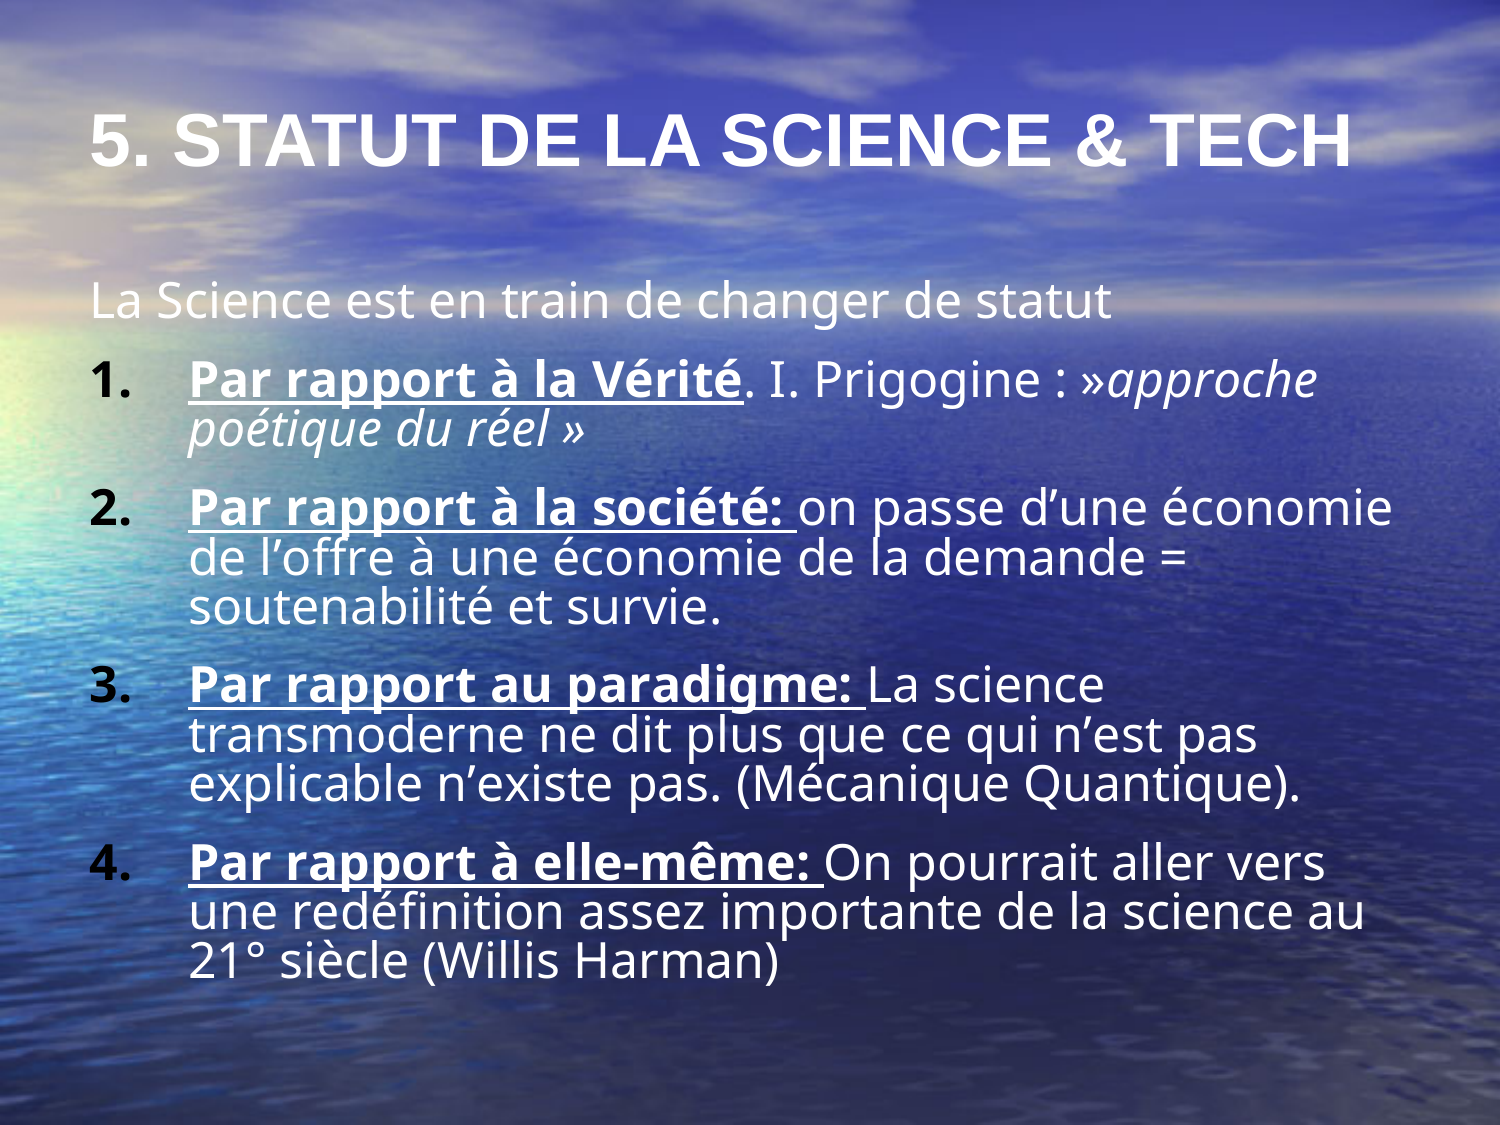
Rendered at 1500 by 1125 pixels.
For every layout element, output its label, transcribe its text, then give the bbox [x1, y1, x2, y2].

text_box La Science est en train de changer de statut Par rapport à la Vérité. I. Prigogine : »approche poétique du réel » Par rapport à la société: on passe d’une économie de l’offre à une économie de la demande = soutenabilité et survie. Par rapport au paradigme: La science transmoderne ne dit plus que ce qui n’est pas explicable n’existe pas. (Mécanique Quantique). Par rapport à elle-même: On pourrait aller vers une redéfinition assez importante de la science au 21° siècle (Willis Harman) [75, 263, 1425, 1125]
picture [0, 0, 1500, 1125]
title 5. STATUT DE LA SCIENCE & TECH [75, 44, 1425, 233]
